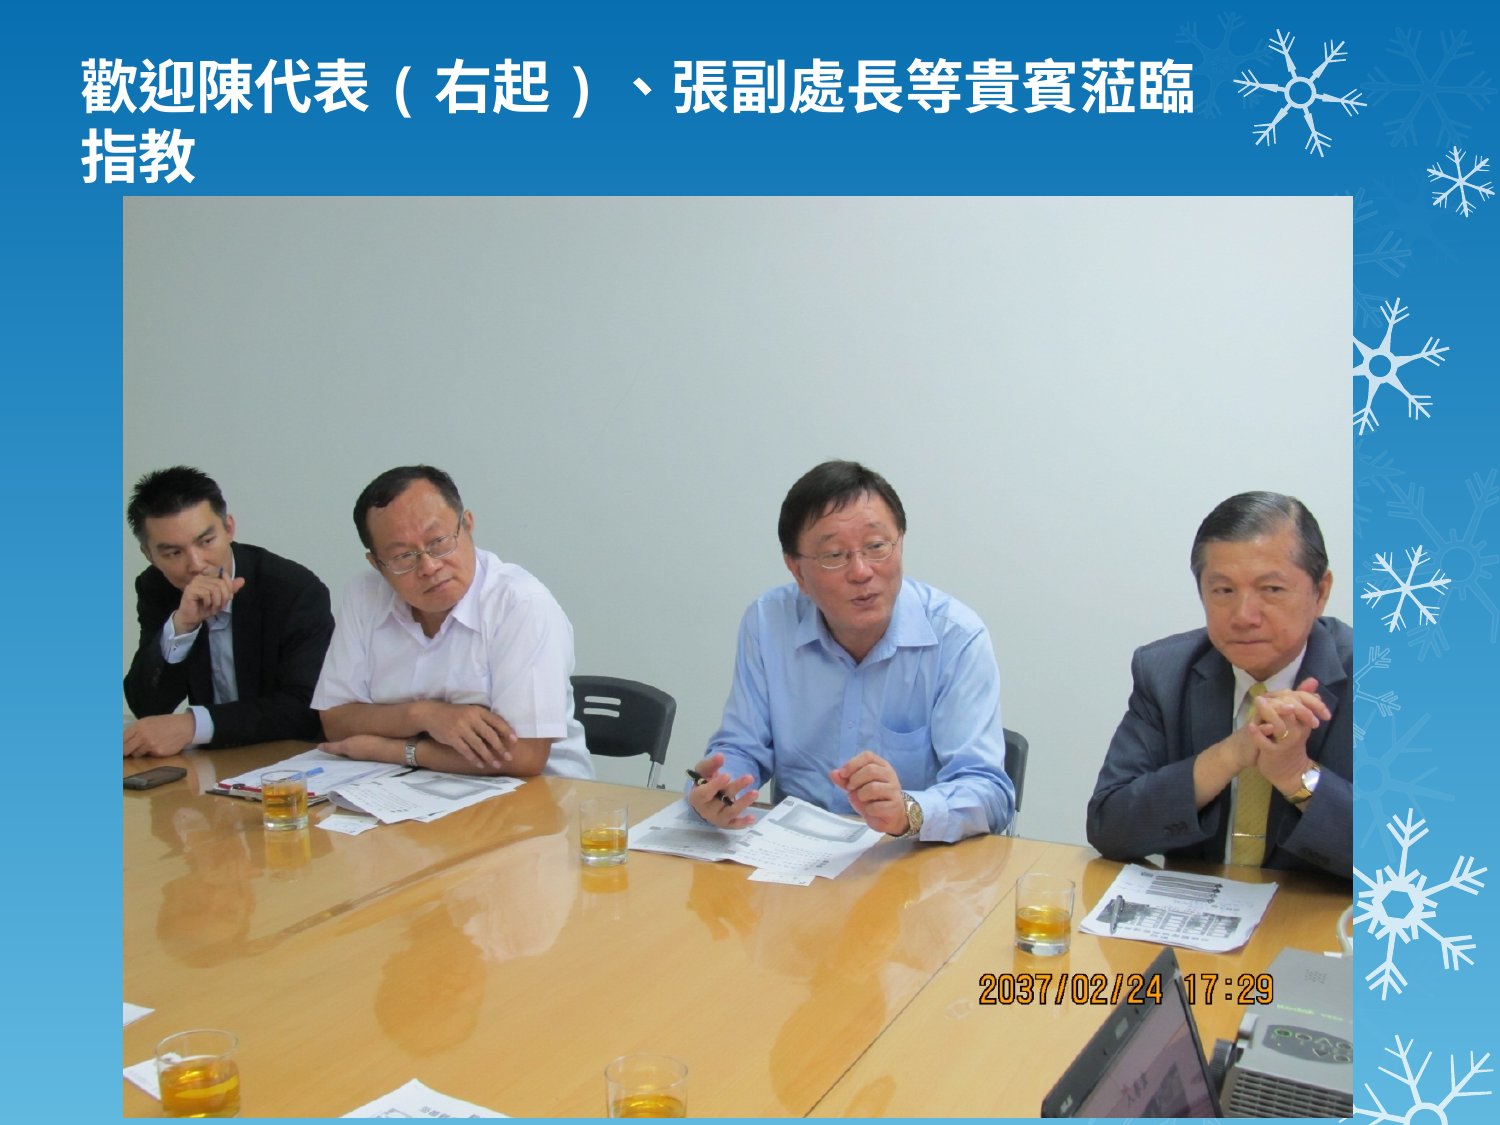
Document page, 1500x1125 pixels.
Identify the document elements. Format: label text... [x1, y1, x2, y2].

picture [123, 196, 1353, 1118]
title 歡迎陳代表(右起)、張副處長等貴賓蒞臨指教 [64, 42, 1270, 195]
